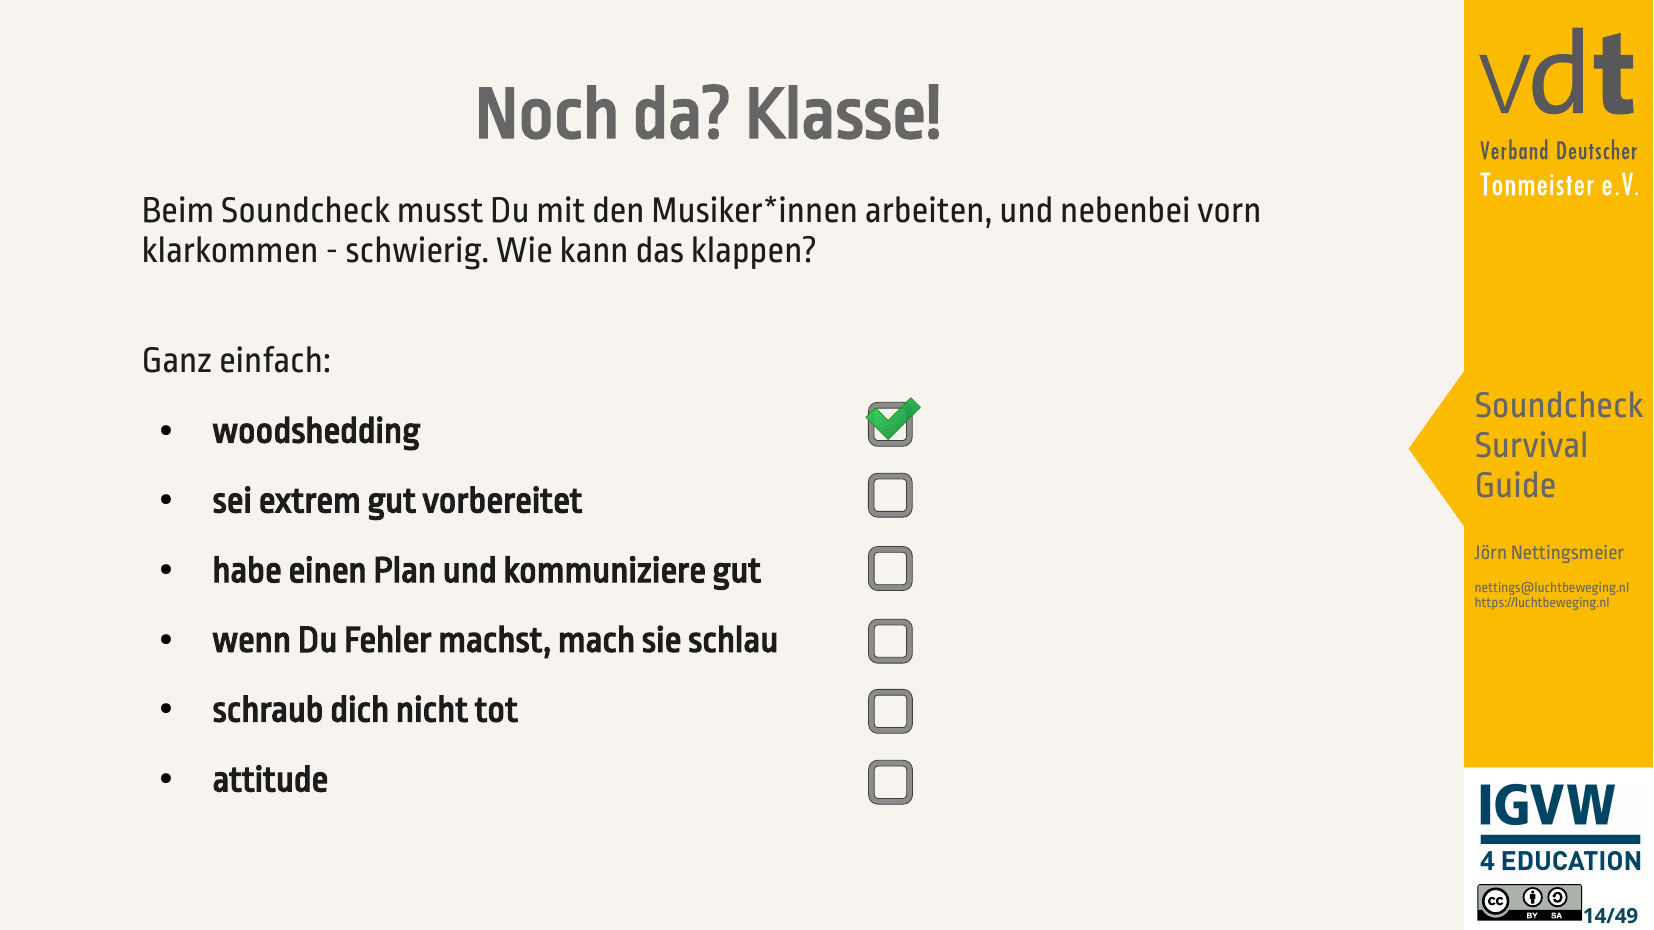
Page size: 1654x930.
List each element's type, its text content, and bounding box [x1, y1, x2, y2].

picture [1477, 780, 1646, 882]
list Beim Soundcheck musst Du mit den Musiker*innen arbeiten, und nebenbei vorn klarkommen - schwierig. Wie kann das klappen? Ganz einfach: woodshedding sei extrem gut vorbereitet habe einen Plan und kommuniziere gut wenn Du Fehler machst, mach sie schlau schraub dich nicht tot attitude [141, 190, 1394, 930]
picture [850, 381, 932, 821]
title Noch da? Klasse! [82, 37, 1335, 193]
